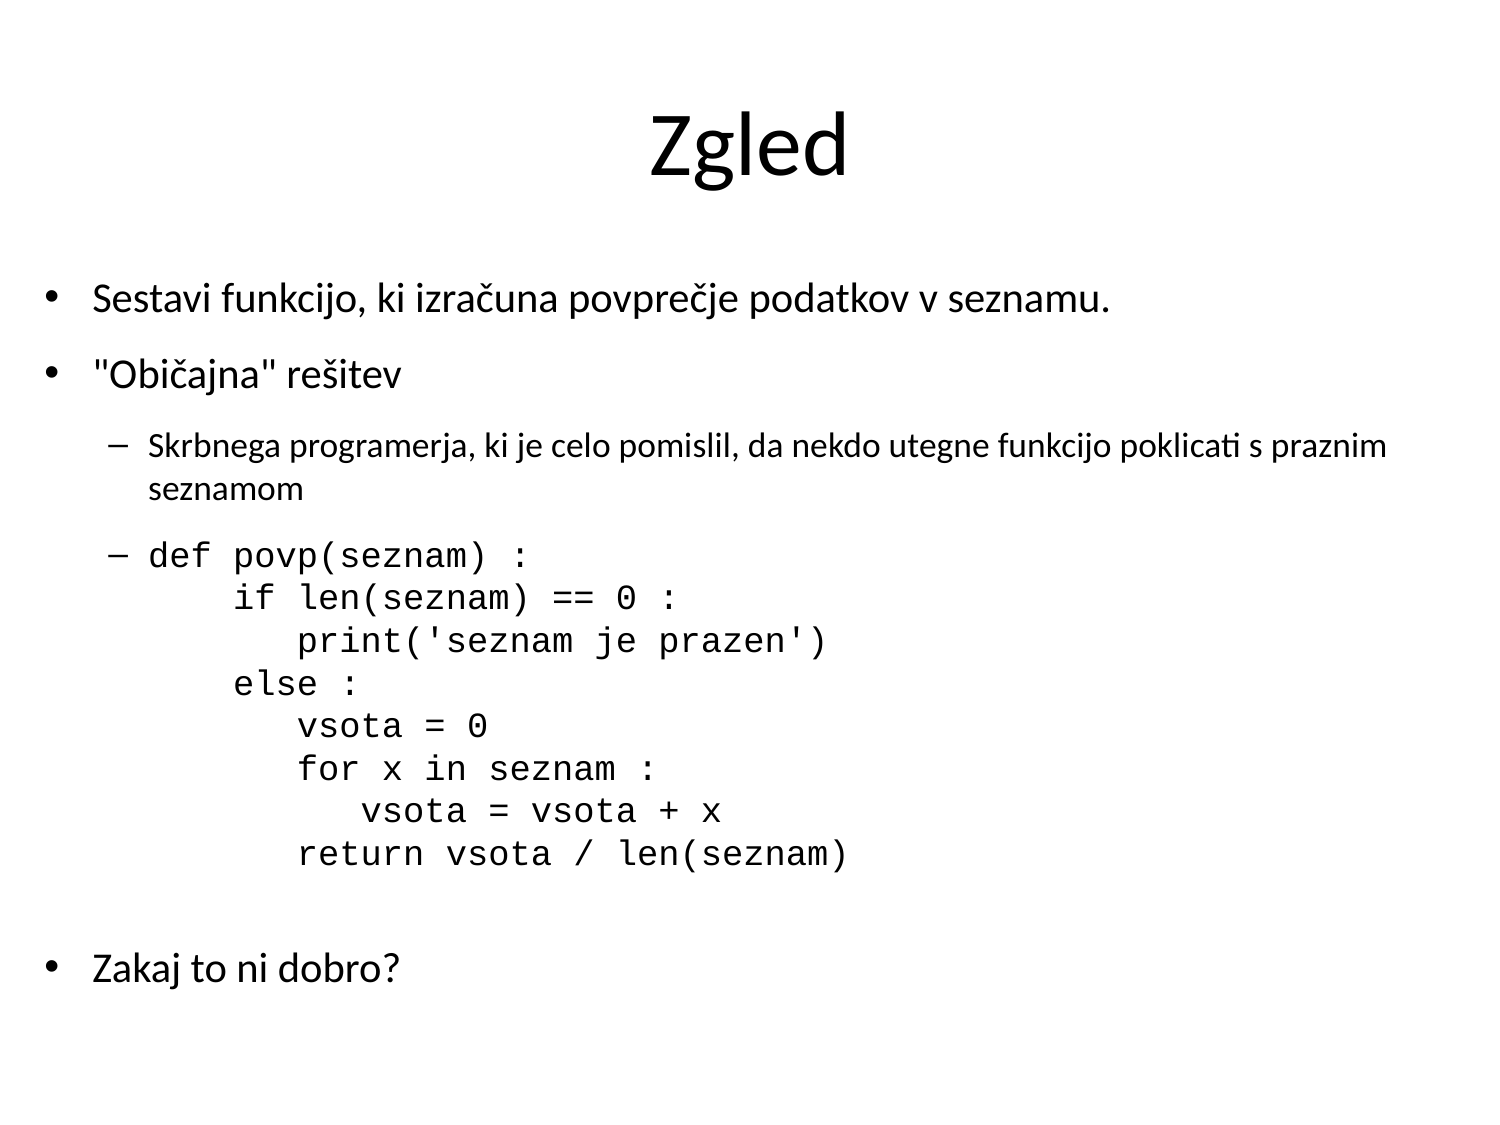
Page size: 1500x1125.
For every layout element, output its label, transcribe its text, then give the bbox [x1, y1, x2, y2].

list Sestavi funkcijo, ki izračuna povprečje podatkov v seznamu. "Običajna" rešitev Skrbnega programerja, ki je celo pomislil, da nekdo utegne funkcijo poklicati s praznim seznamom def povp(seznam) : if len(seznam) == 0 : print('seznam je prazen') else : vsota = 0 for x in seznam : vsota = vsota + x return vsota / len(seznam) Zakaj to ni dobro? [29, 262, 1471, 1005]
title Zgled [75, 45, 1425, 233]
